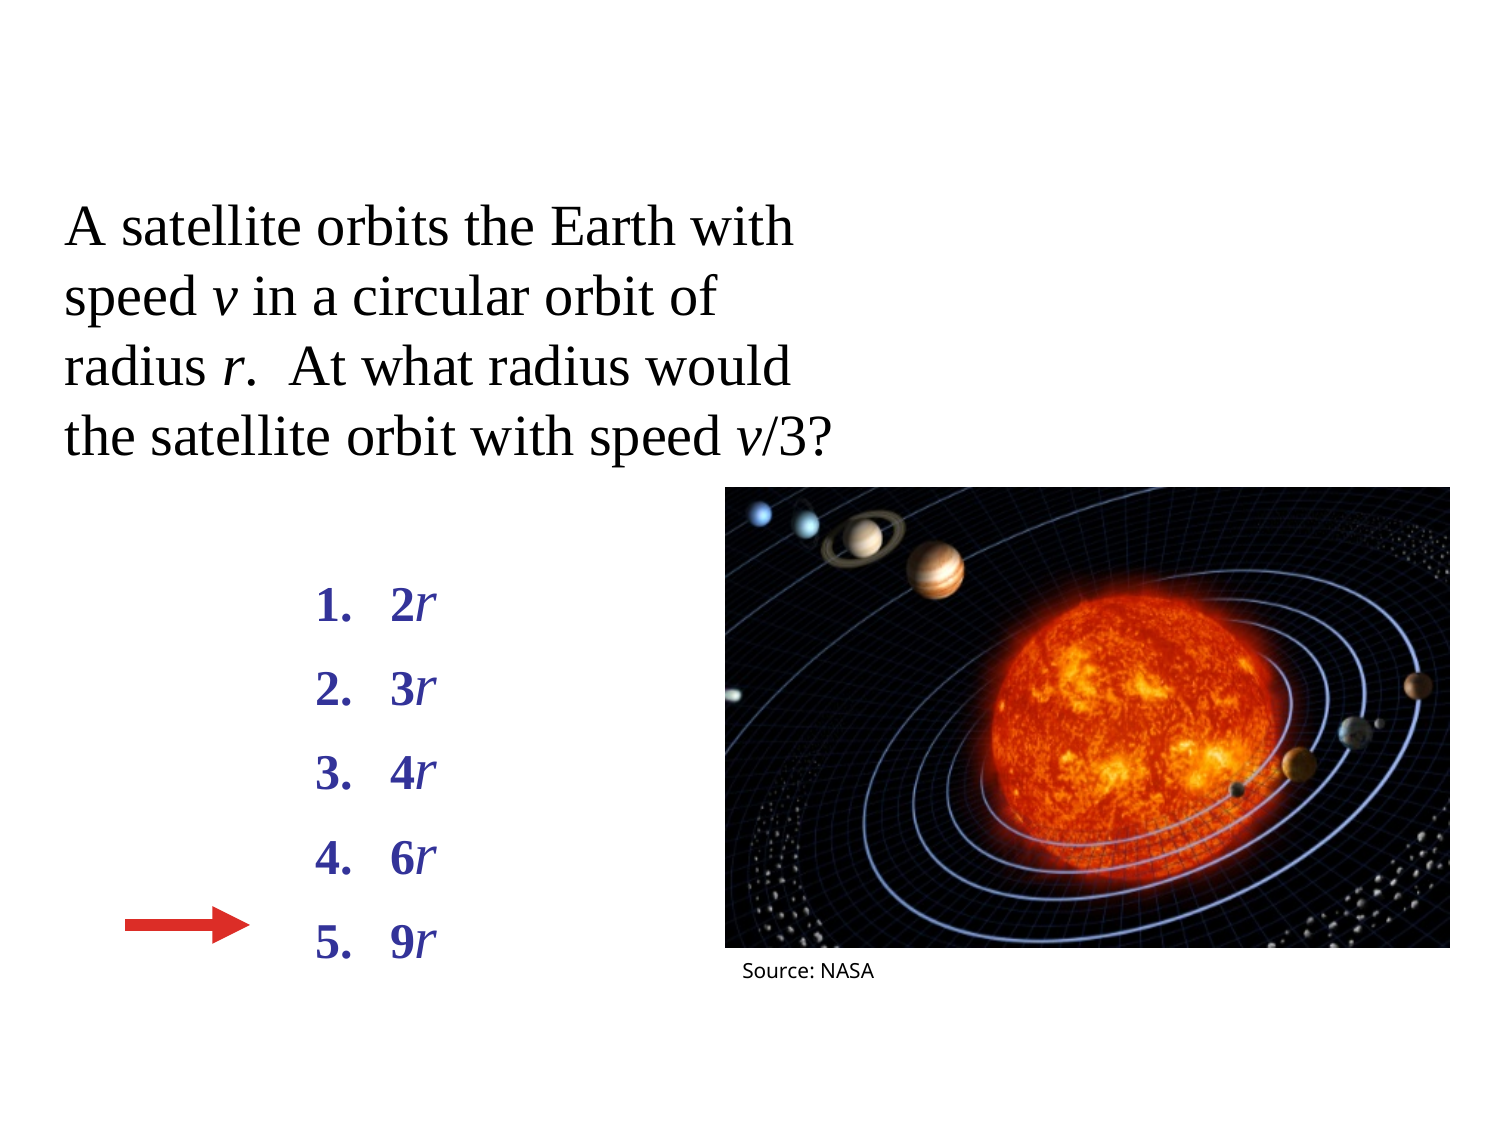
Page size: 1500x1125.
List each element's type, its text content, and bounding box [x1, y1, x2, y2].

text_box Source: NASA [727, 950, 889, 991]
text_box A satellite orbits the Earth with speed v in a circular orbit of radius r. At what radius would the satellite orbit with speed v/3? [50, 179, 851, 476]
picture [725, 487, 1450, 948]
text_box 2r 3r 4r 6r 9r [300, 554, 453, 979]
